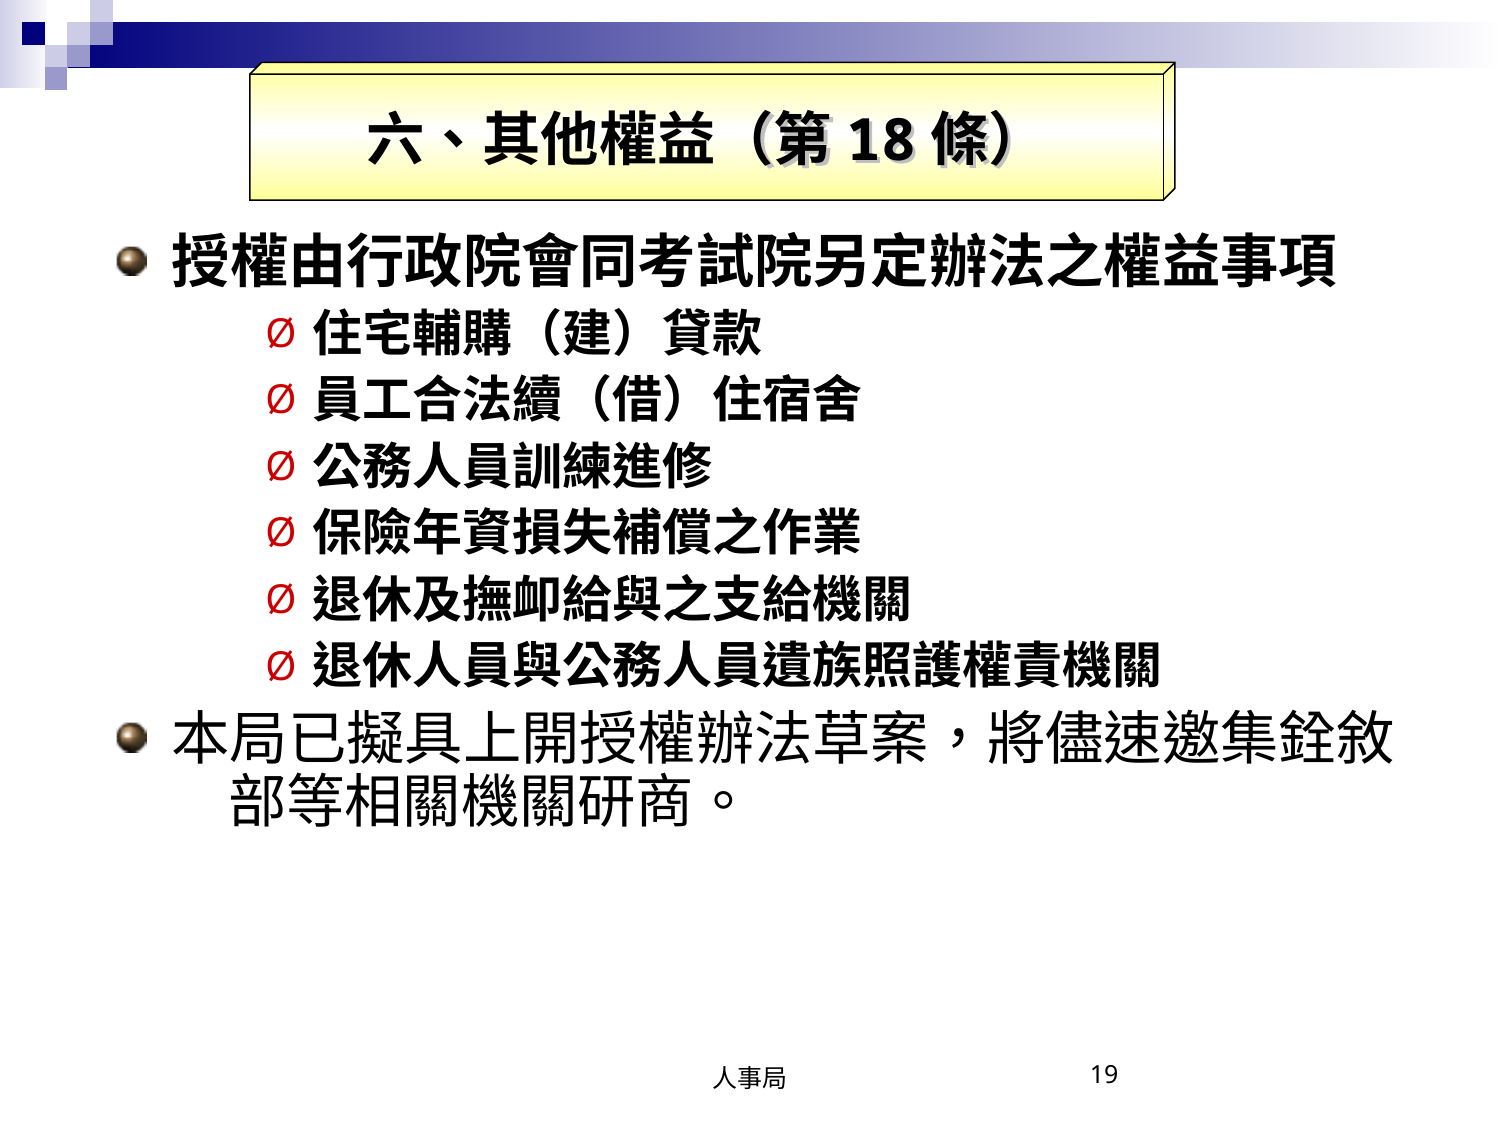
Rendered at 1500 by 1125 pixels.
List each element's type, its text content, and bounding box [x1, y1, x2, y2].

text_box 授權由行政院會同考試院另定辦法之權益事項 住宅輔購（建）貸款 員工合法續（借）住宿舍 公務人員訓練進修 保險年資損失補償之作業 退休及撫卹給與之支給機關 退休人員與公務人員遺族照護權責機關 本局已擬具上開授權辦法草案，將儘速邀集銓敘部等相關機關研商。 [101, 225, 1413, 925]
text_box 六、其他權益（第18條） [249, 62, 1175, 201]
text_box 人事局 [512, 1025, 988, 1101]
text_box [1074, 1025, 1426, 1101]
